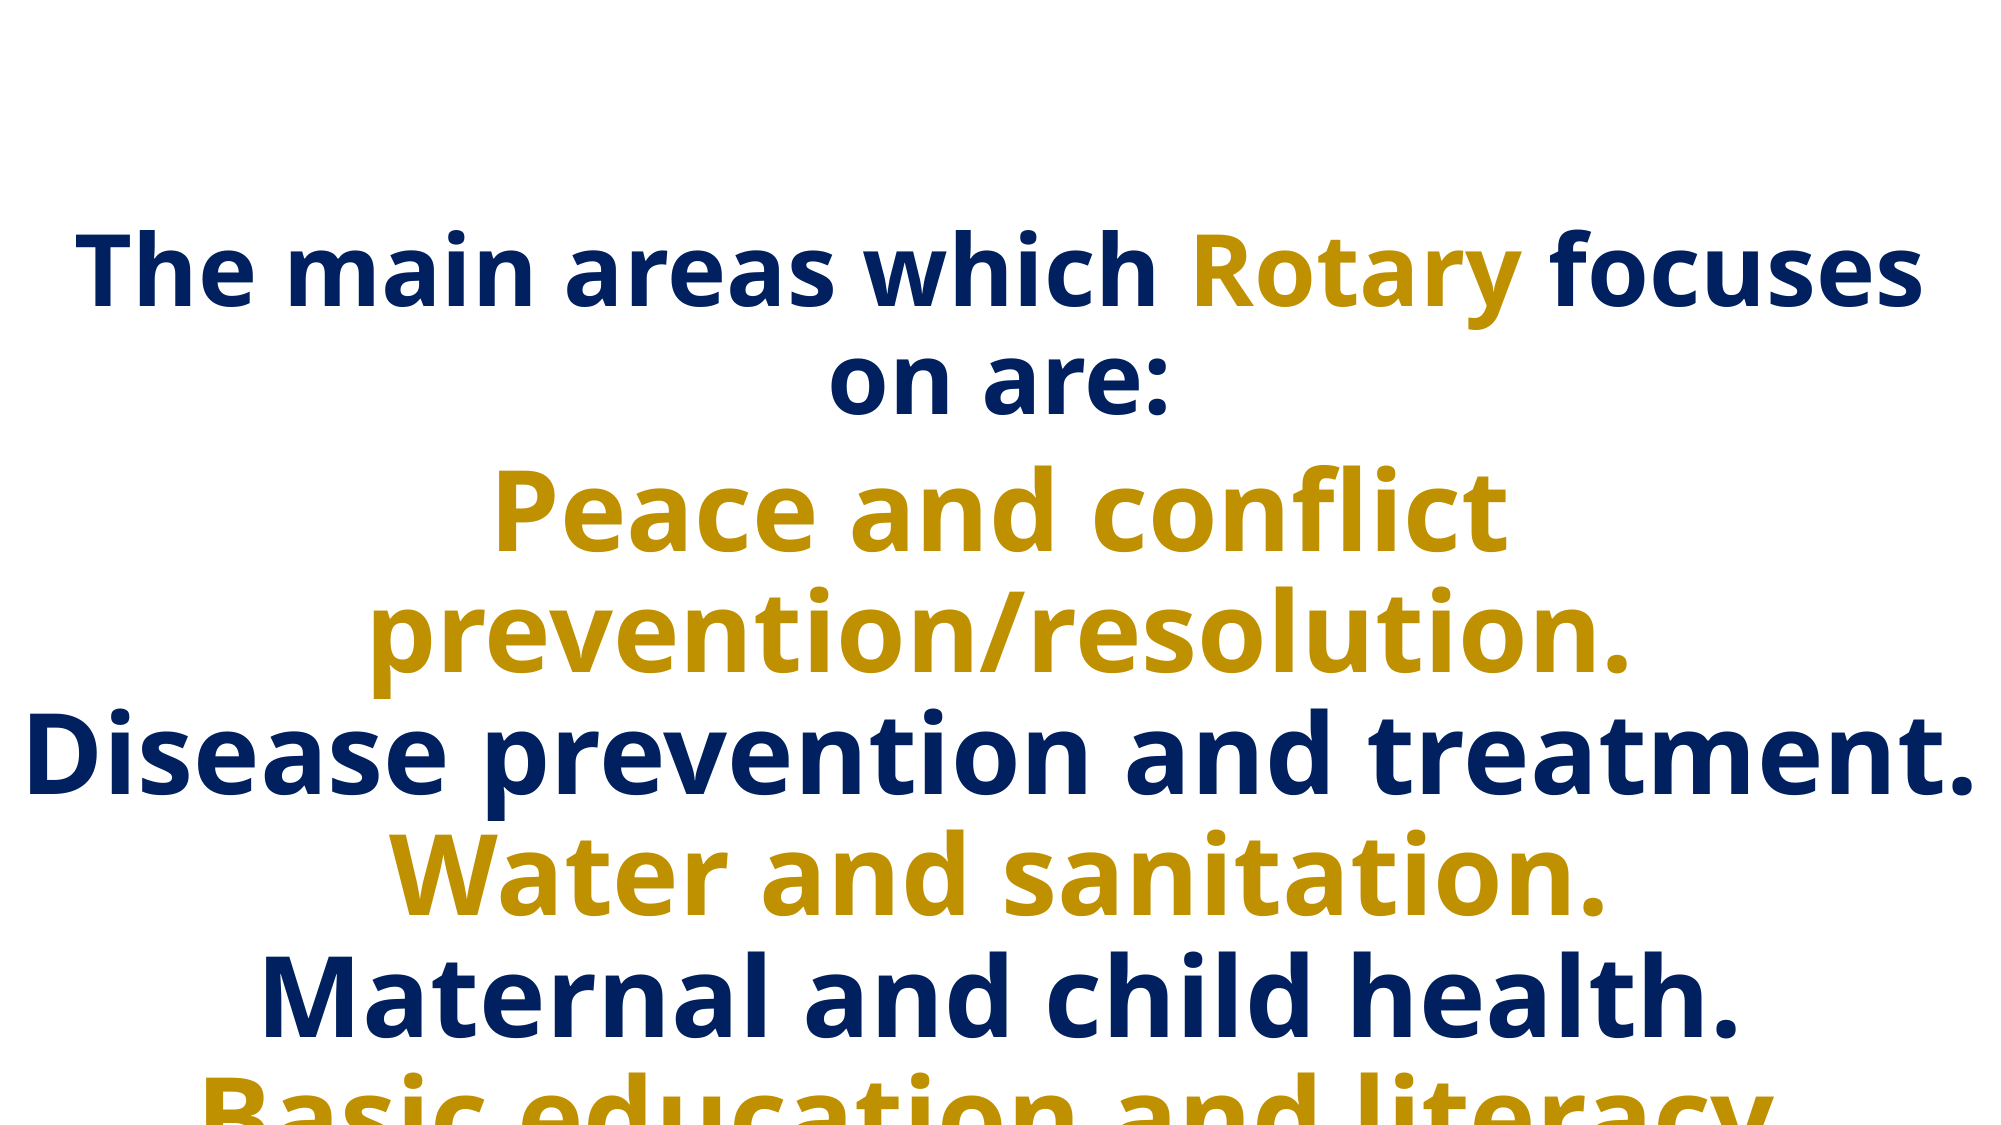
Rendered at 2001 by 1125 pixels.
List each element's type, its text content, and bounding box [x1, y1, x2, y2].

title The main areas which Rotary focuses on are: Peace and conflict prevention/resolution. Disease prevention and treatment. Water and sanitation. Maternal and child health. Basic education and literacy. Economic and community development. The Environment [0, 213, 2000, 1070]
